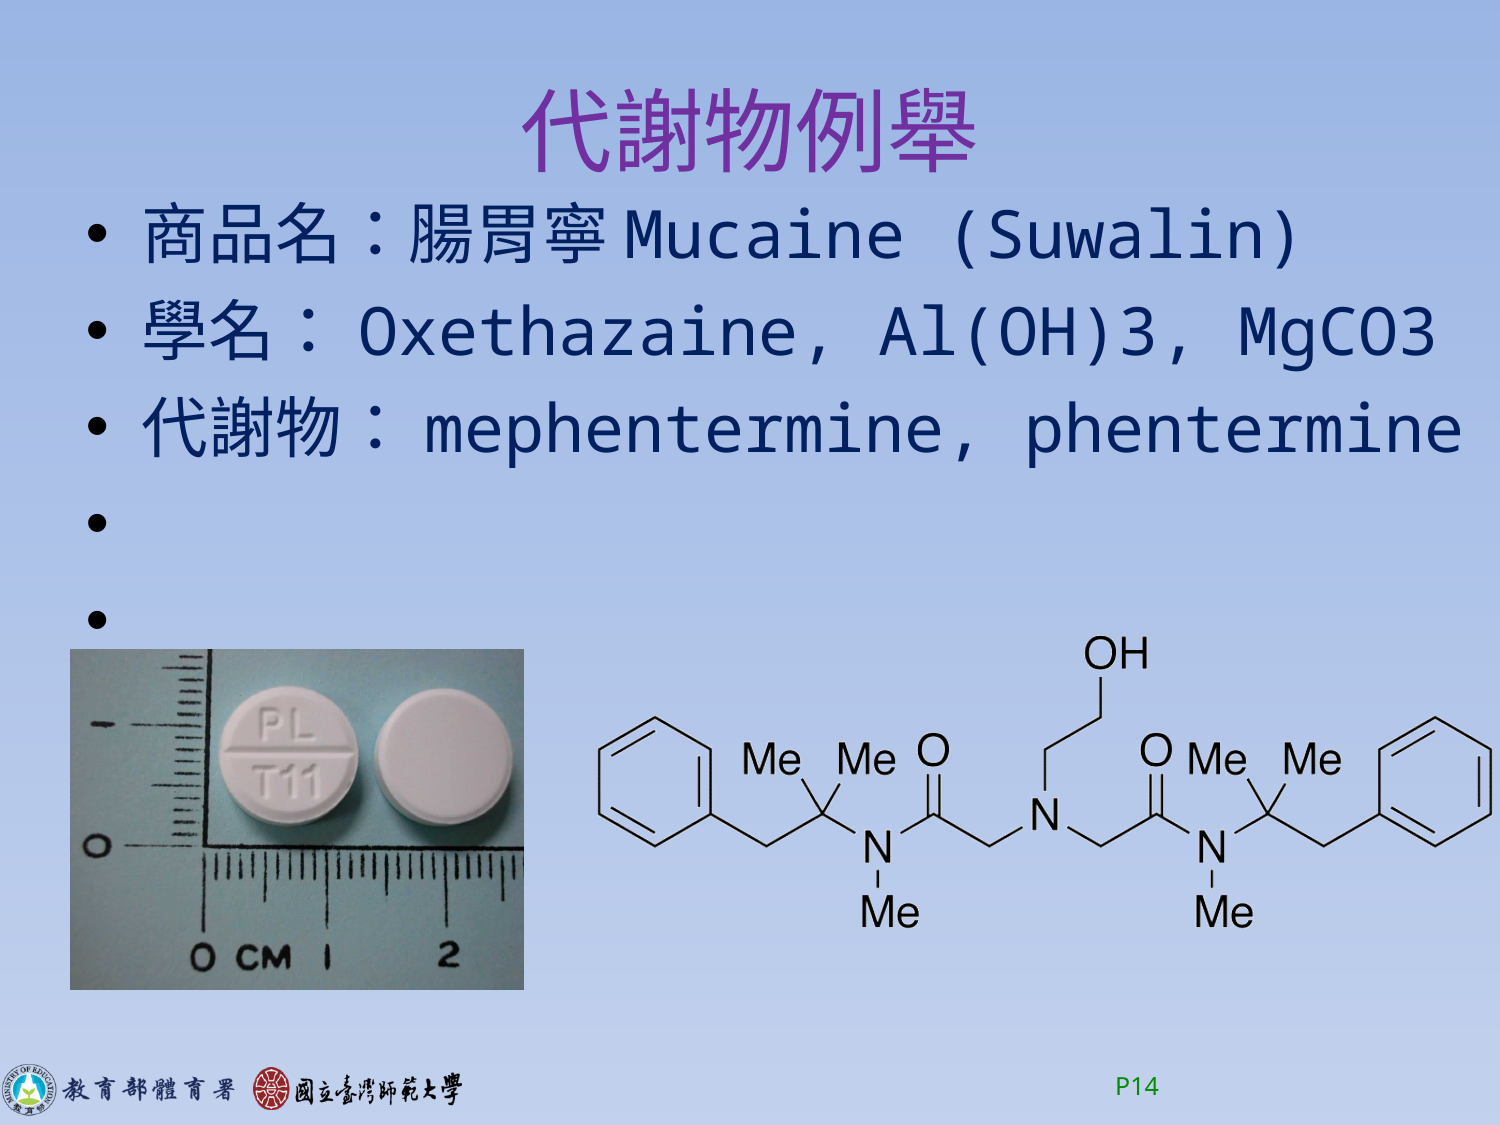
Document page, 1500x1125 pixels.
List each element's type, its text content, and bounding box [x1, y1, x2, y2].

text_box P [1100, 1050, 1451, 1125]
picture [70, 649, 524, 990]
title 代謝物例舉 [0, 66, 1500, 161]
list 商品名：腸胃寧Mucaine (Suwalin) 學名：Oxethazaine, Al(OH)3, MgCO3 代謝物：mephentermine, phentermine [70, 184, 1500, 990]
picture [589, 621, 1500, 937]
